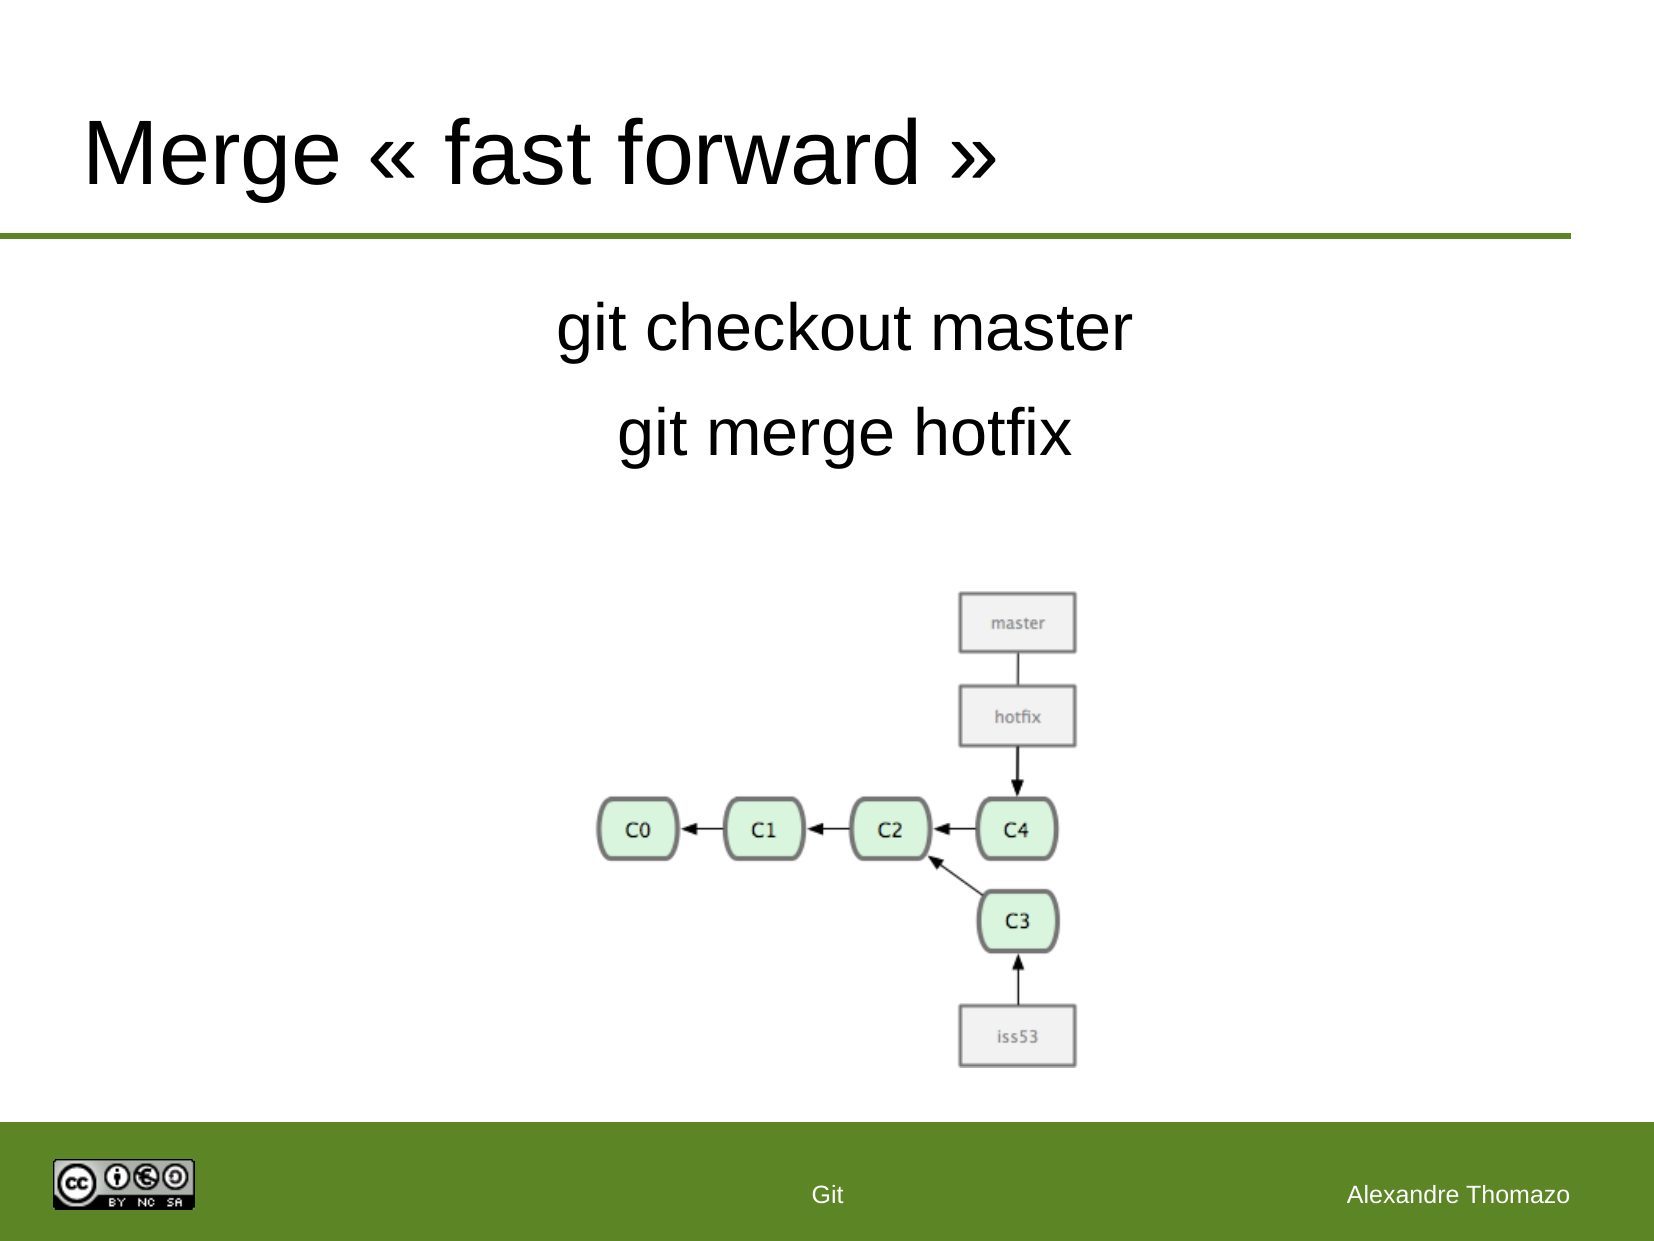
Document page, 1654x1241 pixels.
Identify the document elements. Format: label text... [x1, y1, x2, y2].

title Merge « fast forward » [82, 49, 1571, 257]
picture [593, 590, 1079, 1068]
picture [53, 1159, 195, 1210]
list git checkout master git merge hotfix [82, 290, 1538, 1010]
